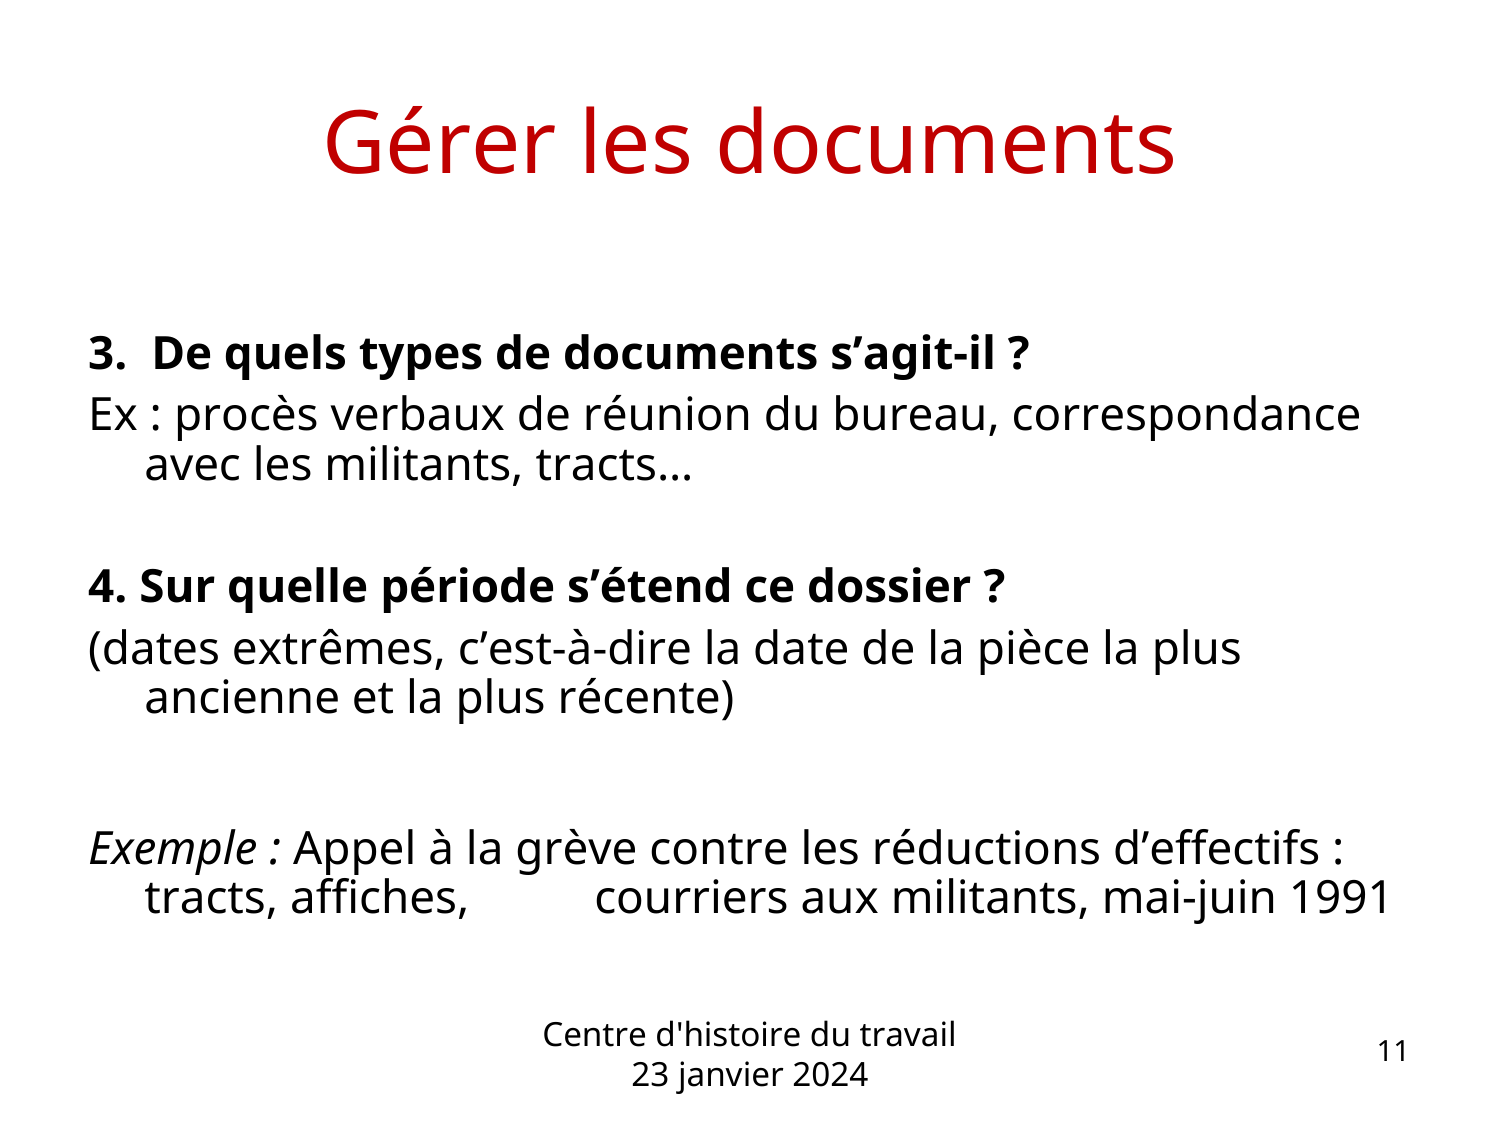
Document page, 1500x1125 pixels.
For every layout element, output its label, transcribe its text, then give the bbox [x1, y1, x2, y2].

text_box Centre d'histoire du travail 23 janvier 2024 [512, 1005, 988, 1084]
text_box Gérer les documents [75, 45, 1426, 233]
text_box <numéro> [1074, 1024, 1426, 1103]
text_box 3. De quels types de documents s’agit-il ? Ex : procès verbaux de réunion du bureau, correspondance avec les militants, tracts… 4. Sur quelle période s’étend ce dossier ? (dates extrêmes, c’est-à-dire la date de la pièce la plus ancienne et la plus récente) Exemple : Appel à la grève contre les réductions d’effectifs : tracts, affiches, courriers aux militants, mai-juin 1991 [73, 255, 1424, 1006]
